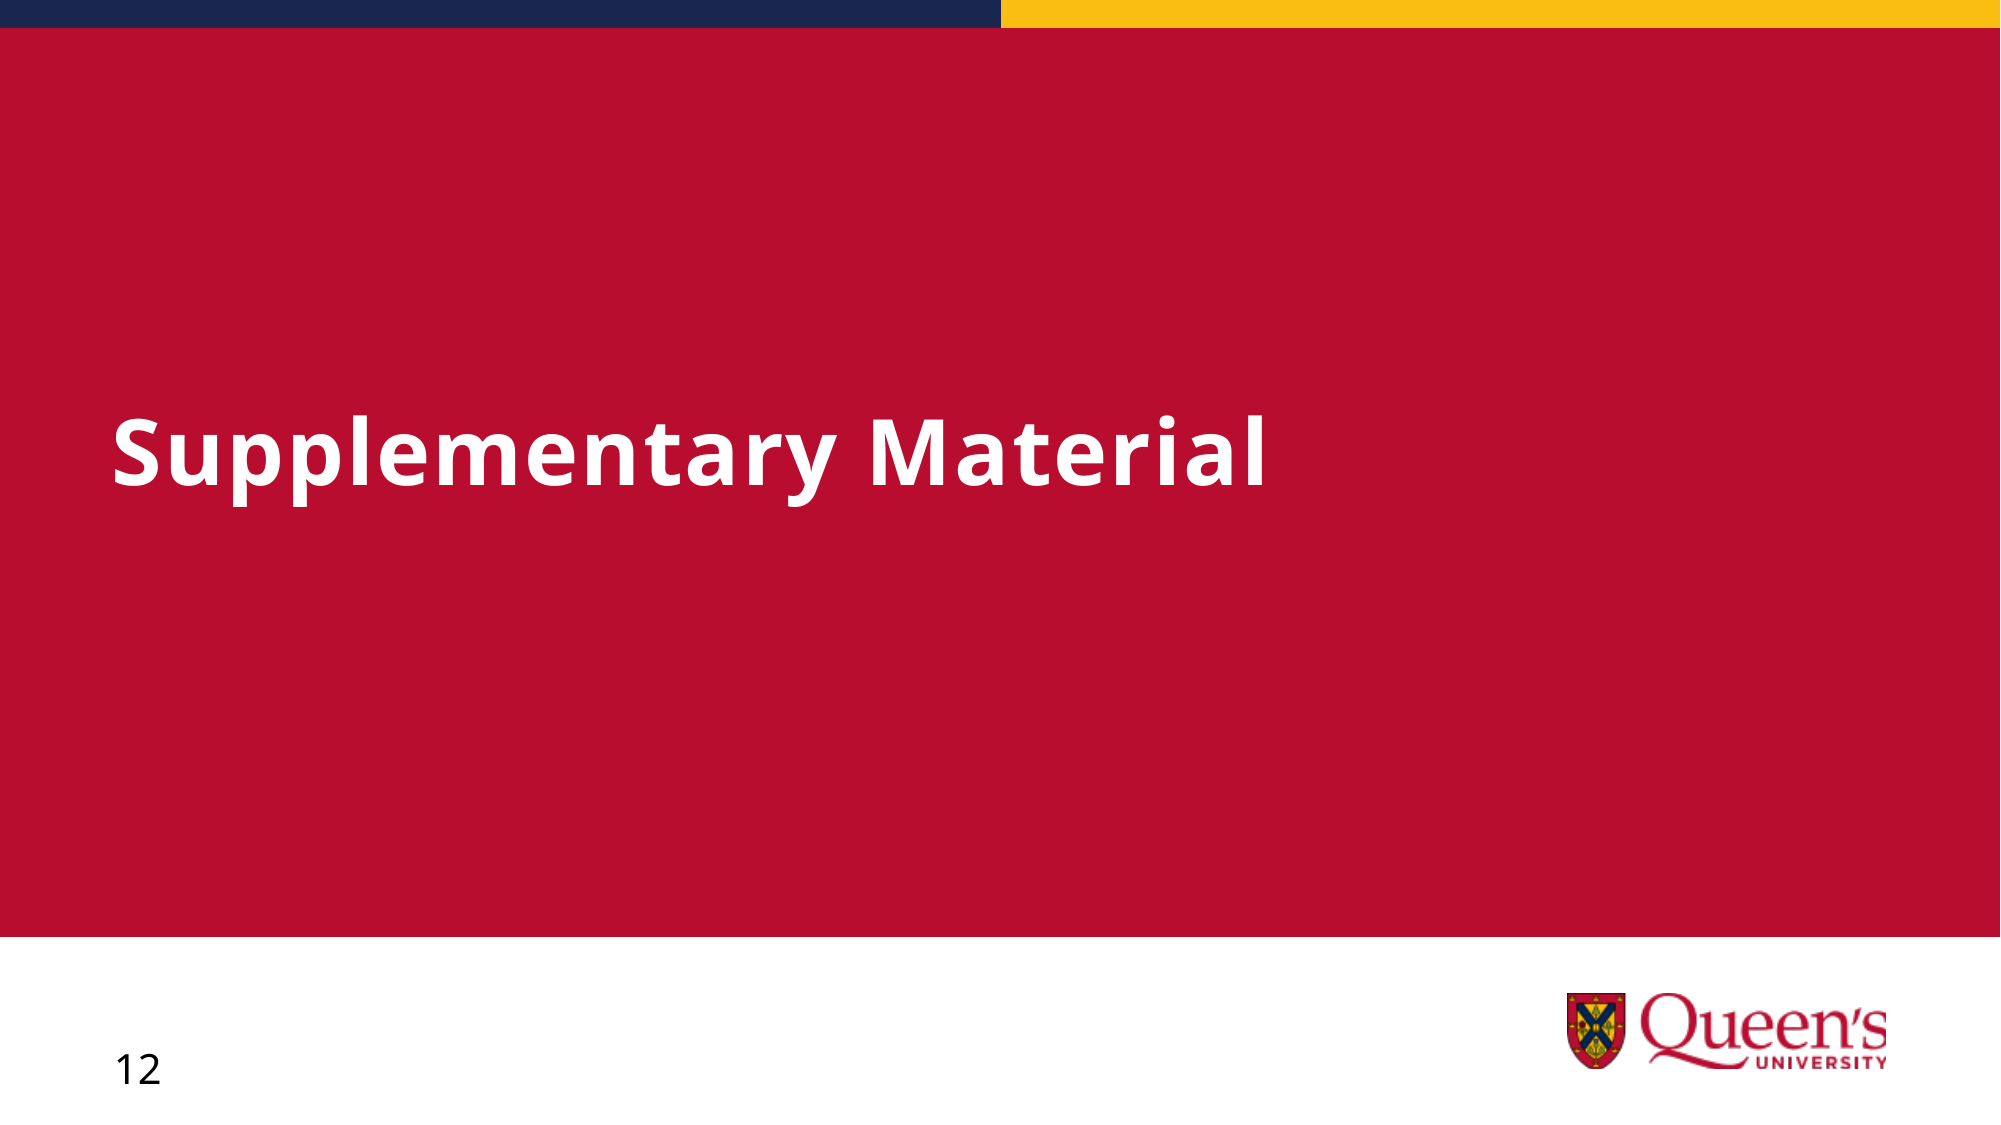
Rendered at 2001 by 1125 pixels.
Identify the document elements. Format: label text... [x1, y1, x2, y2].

slide_number <number> [99, 1035, 190, 1092]
title Supplementary Material [96, 137, 1886, 513]
picture [0, 0, 2001, 28]
